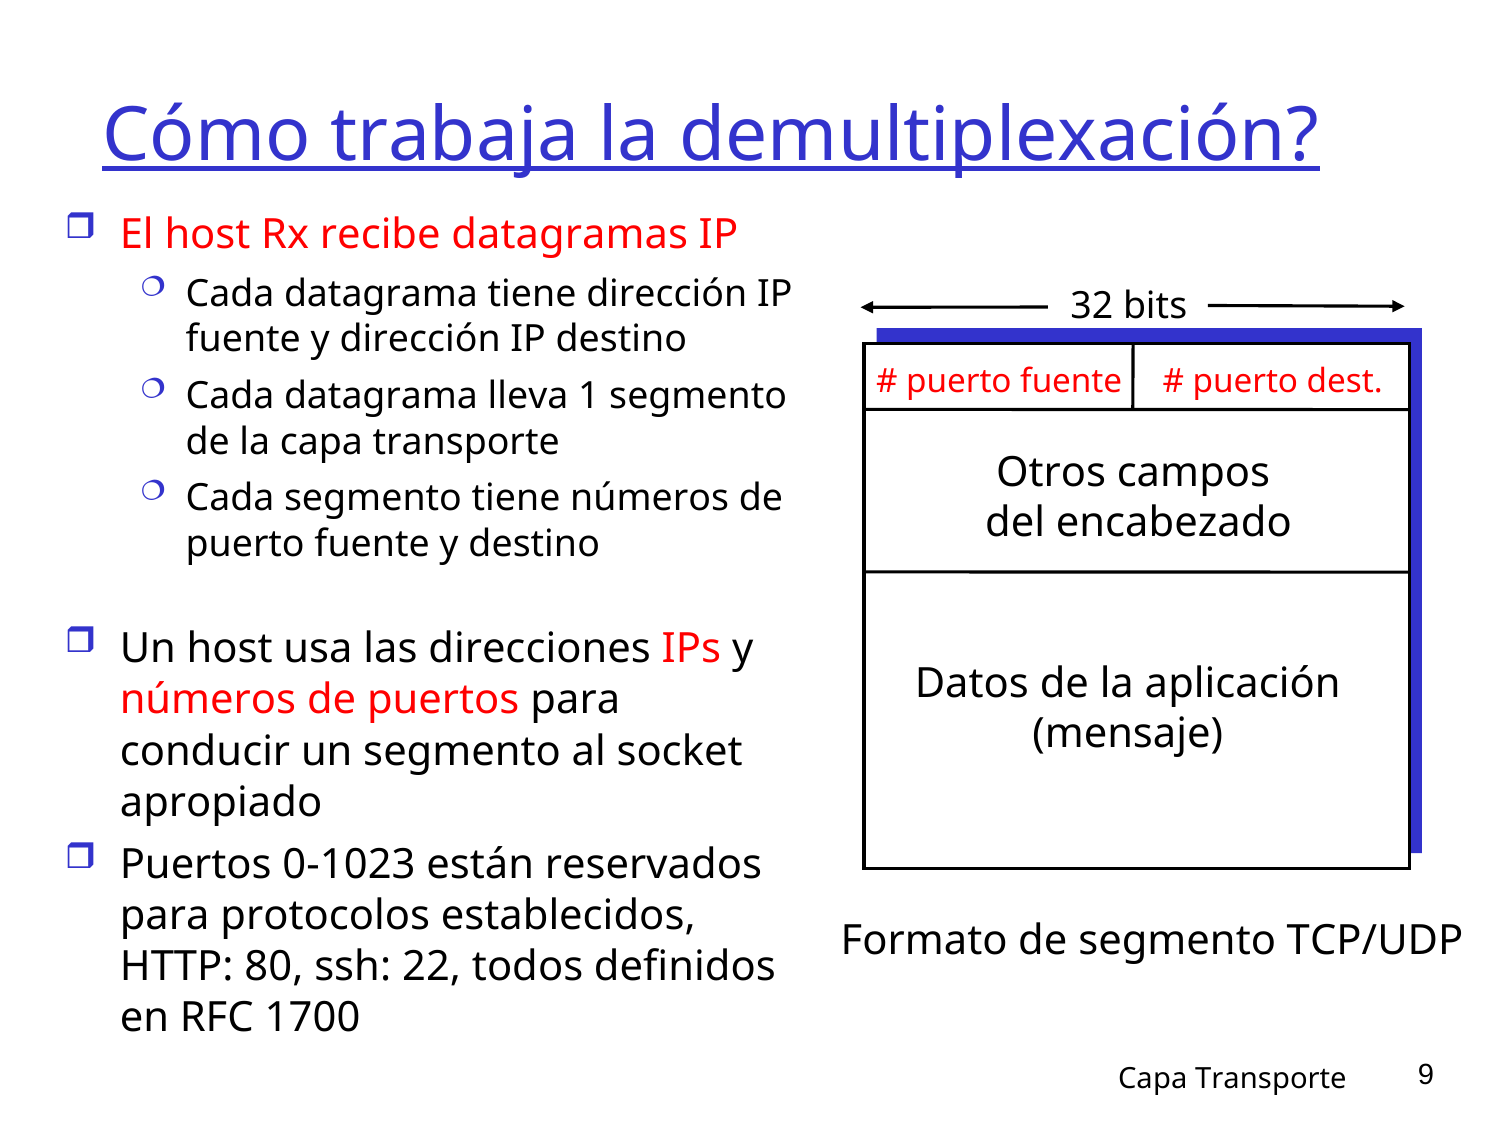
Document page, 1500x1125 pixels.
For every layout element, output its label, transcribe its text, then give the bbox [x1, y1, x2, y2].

text_box Datos de la aplicación (mensaje)‏ [899, 648, 1356, 764]
title Cómo trabaja la demultiplexación? [87, 37, 1463, 225]
list El host Rx recibe datagramas IP Cada datagrama tiene dirección IP fuente y dirección IP destino Cada datagrama lleva 1 segmento de la capa transporte Cada segmento tiene números de puerto fuente y destino Un host usa las direcciones IPs y números de puertos para conducir un segmento al socket apropiado Puertos 0-1023 están reservados para protocolos establecidos, HTTP: 80, ssh: 22, todos definidos en RFC 1700 [49, 200, 813, 1101]
text_box Formato de segmento TCP/UDP [825, 905, 1479, 971]
text_box # puerto dest. [1147, 351, 1399, 407]
text_box [864, 328, 1422, 869]
text_box # puerto fuente [861, 351, 1131, 407]
text_box 32 bits [1055, 273, 1203, 334]
text_box Otros campos del encabezado [970, 437, 1307, 553]
